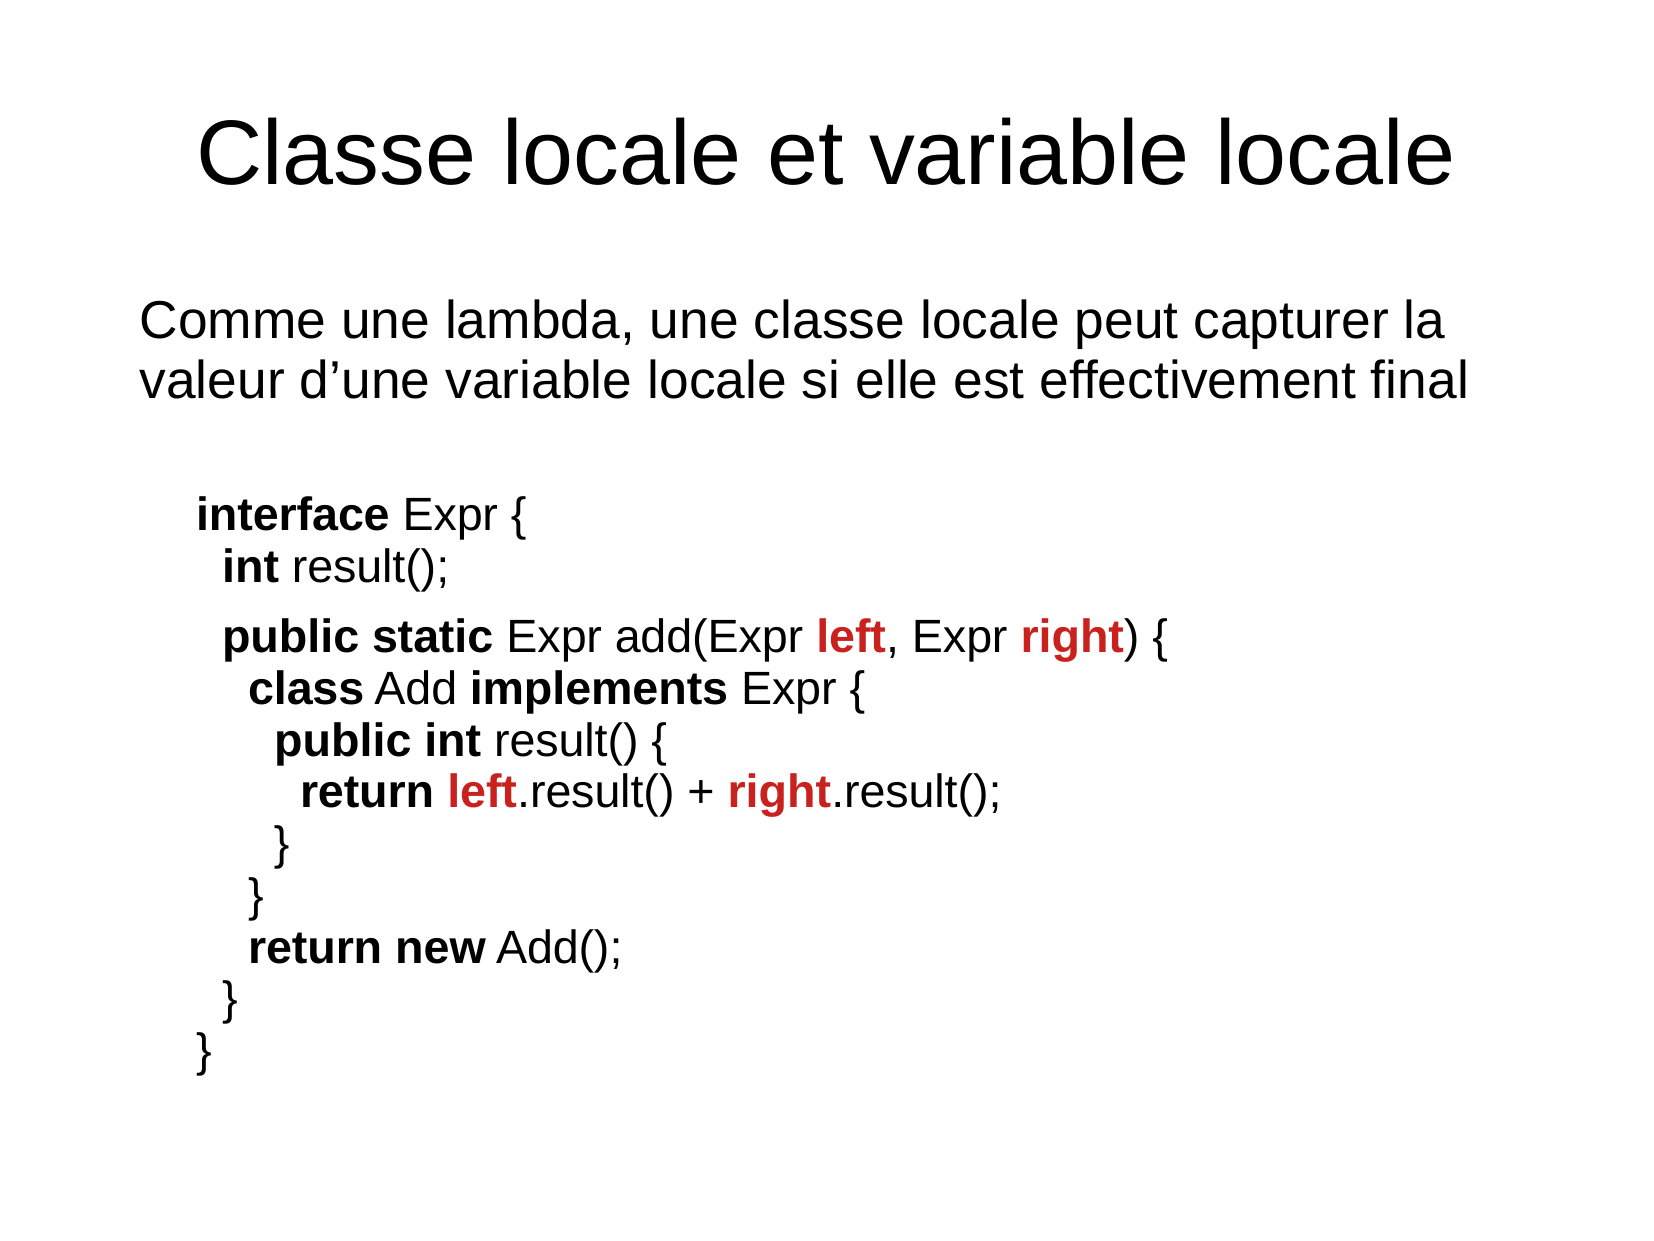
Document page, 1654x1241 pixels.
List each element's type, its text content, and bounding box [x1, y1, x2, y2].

list Comme une lambda, une classe locale peut capturer la valeur d’une variable locale si elle est effectivement final interface Expr { int result(); public static Expr add(Expr left, Expr right) { class Add implements Expr { public int result() { return left.result() + right.result(); } } return new Add(); } } [82, 290, 1571, 1081]
title Classe locale et variable locale [82, 49, 1571, 257]
